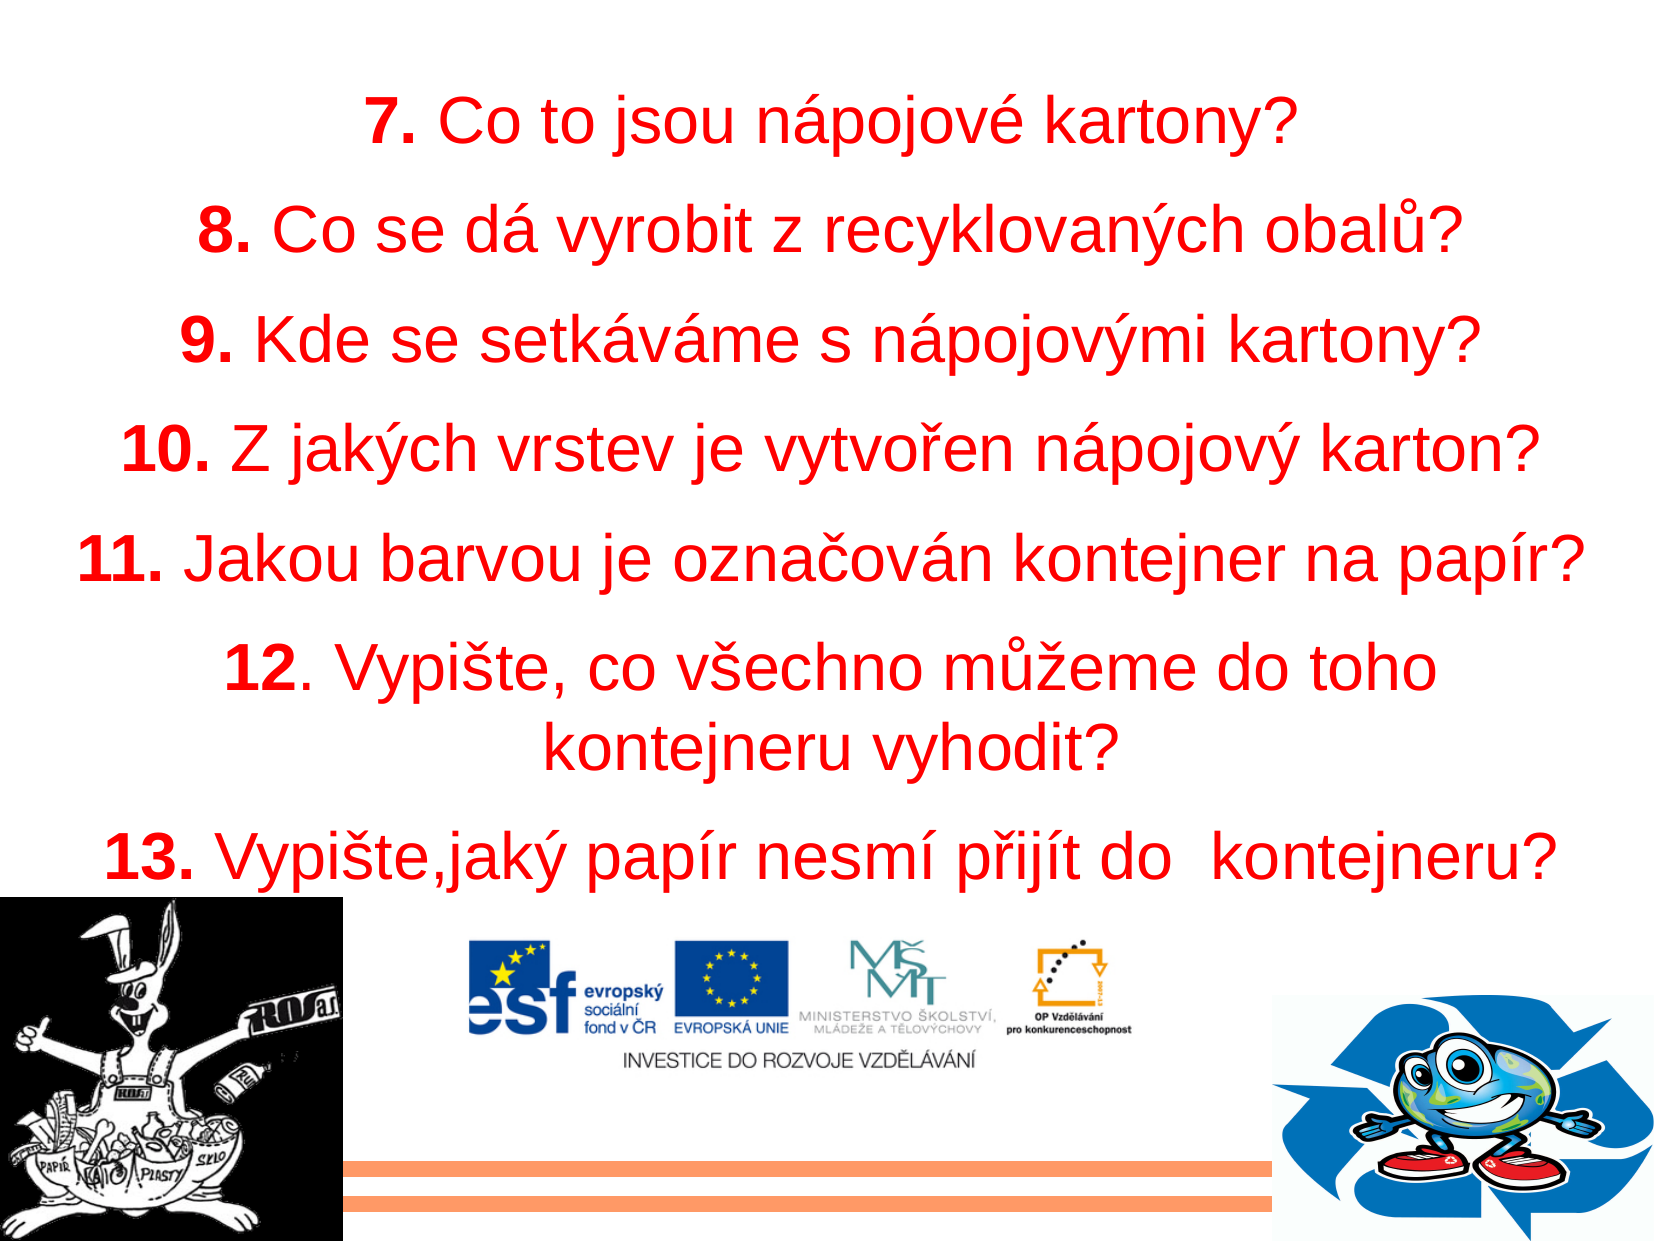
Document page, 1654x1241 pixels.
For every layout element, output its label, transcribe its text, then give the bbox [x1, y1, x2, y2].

subtitle 7. Co to jsou nápojové kartony? 8. Co se dá vyrobit z recyklovaných obalů? 9. Kde se setkáváme s nápojovými kartony? 10. Z jakých vrstev je vytvořen nápojový karton? 11. Jakou barvou je označován kontejner na papír? 12. Vypište, co všechno můžeme do toho kontejneru vyhodit? 13. Vypište,jaký papír nesmí přijít do kontejneru? [70, 76, 1593, 1081]
picture [1272, 995, 1654, 1241]
picture [448, 927, 1153, 1081]
picture [0, 897, 343, 1241]
